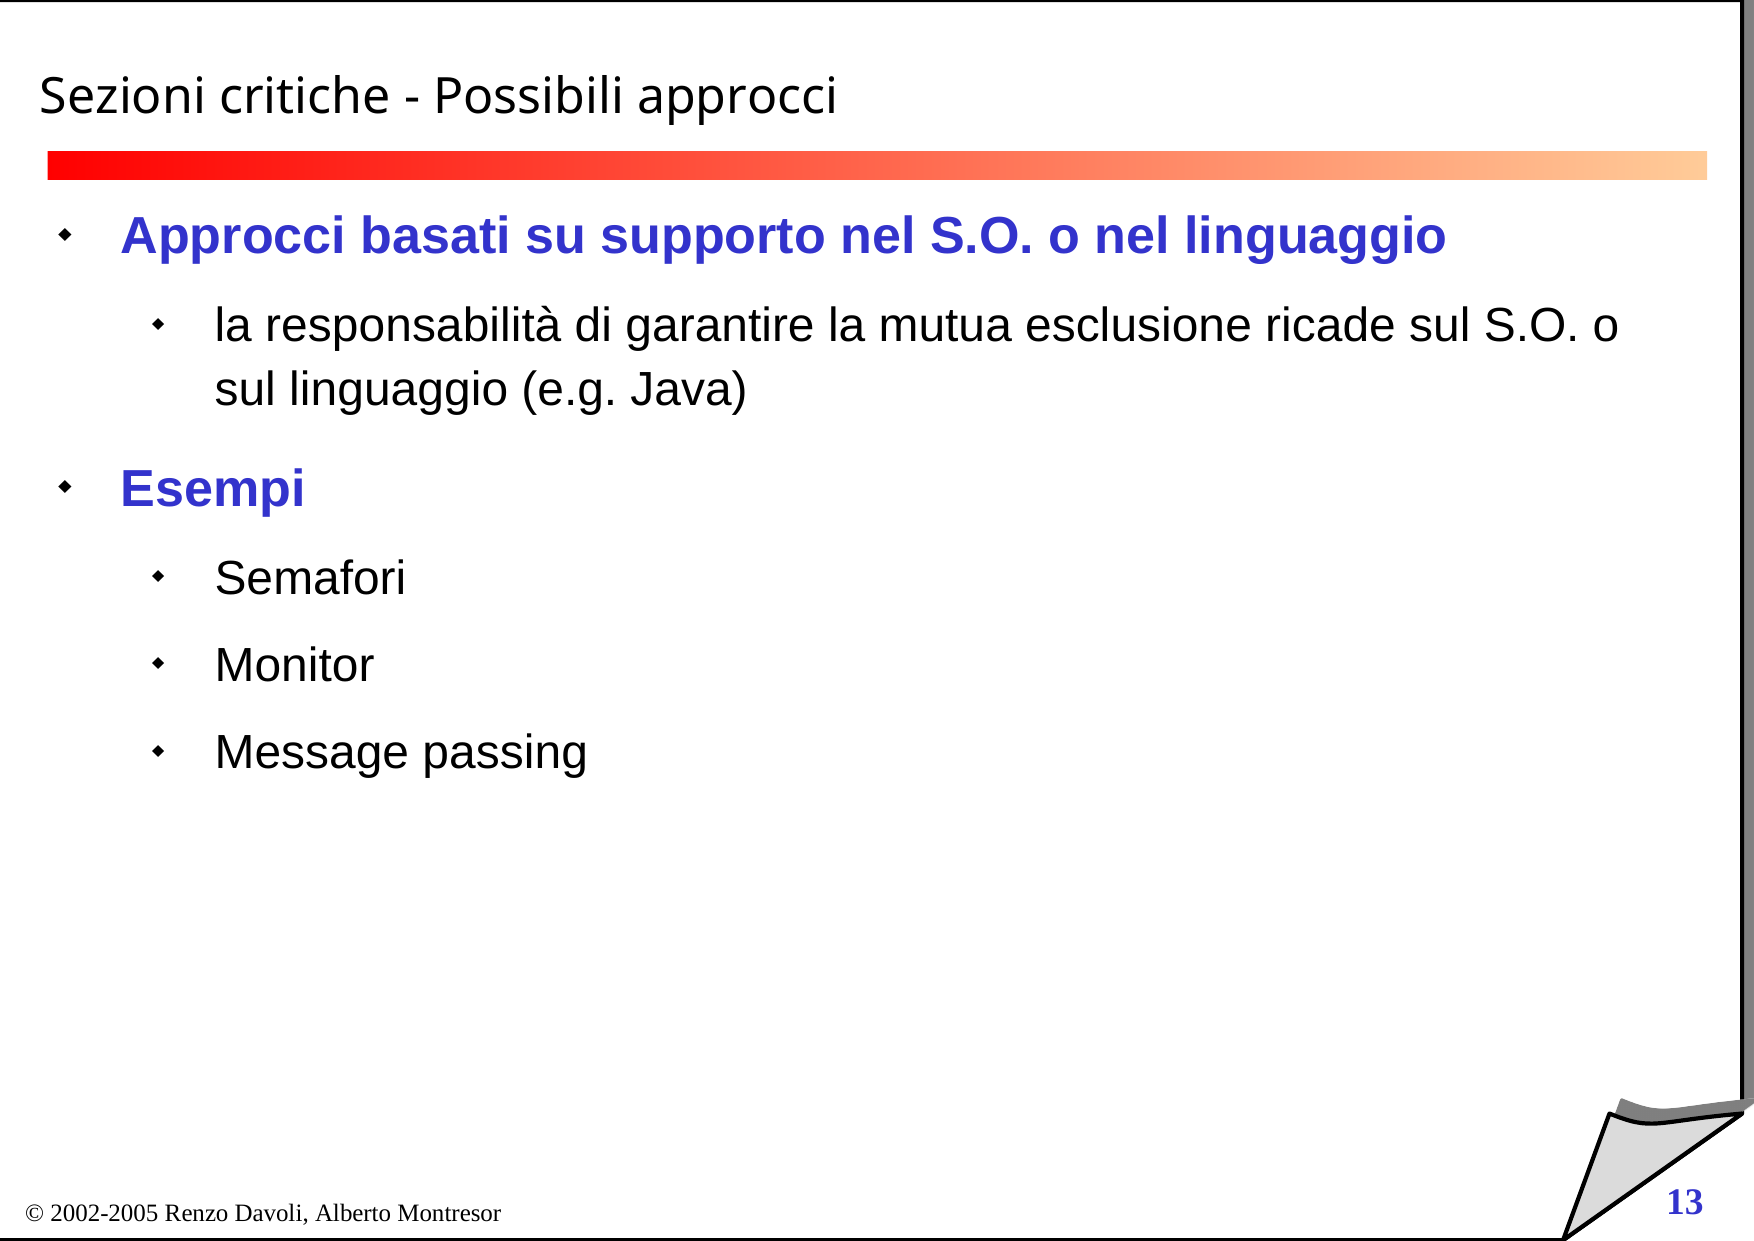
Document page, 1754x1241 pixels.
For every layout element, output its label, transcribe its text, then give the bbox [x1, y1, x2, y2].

title Sezioni critiche - Possibili approcci [39, 49, 1713, 144]
list Approcci basati su supporto nel S.O. o nel linguaggio la responsabilità di garantire la mutua esclusione ricade sul S.O. o sul linguaggio (e.g. Java) Esempi Semafori Monitor Message passing [58, 206, 1696, 815]
